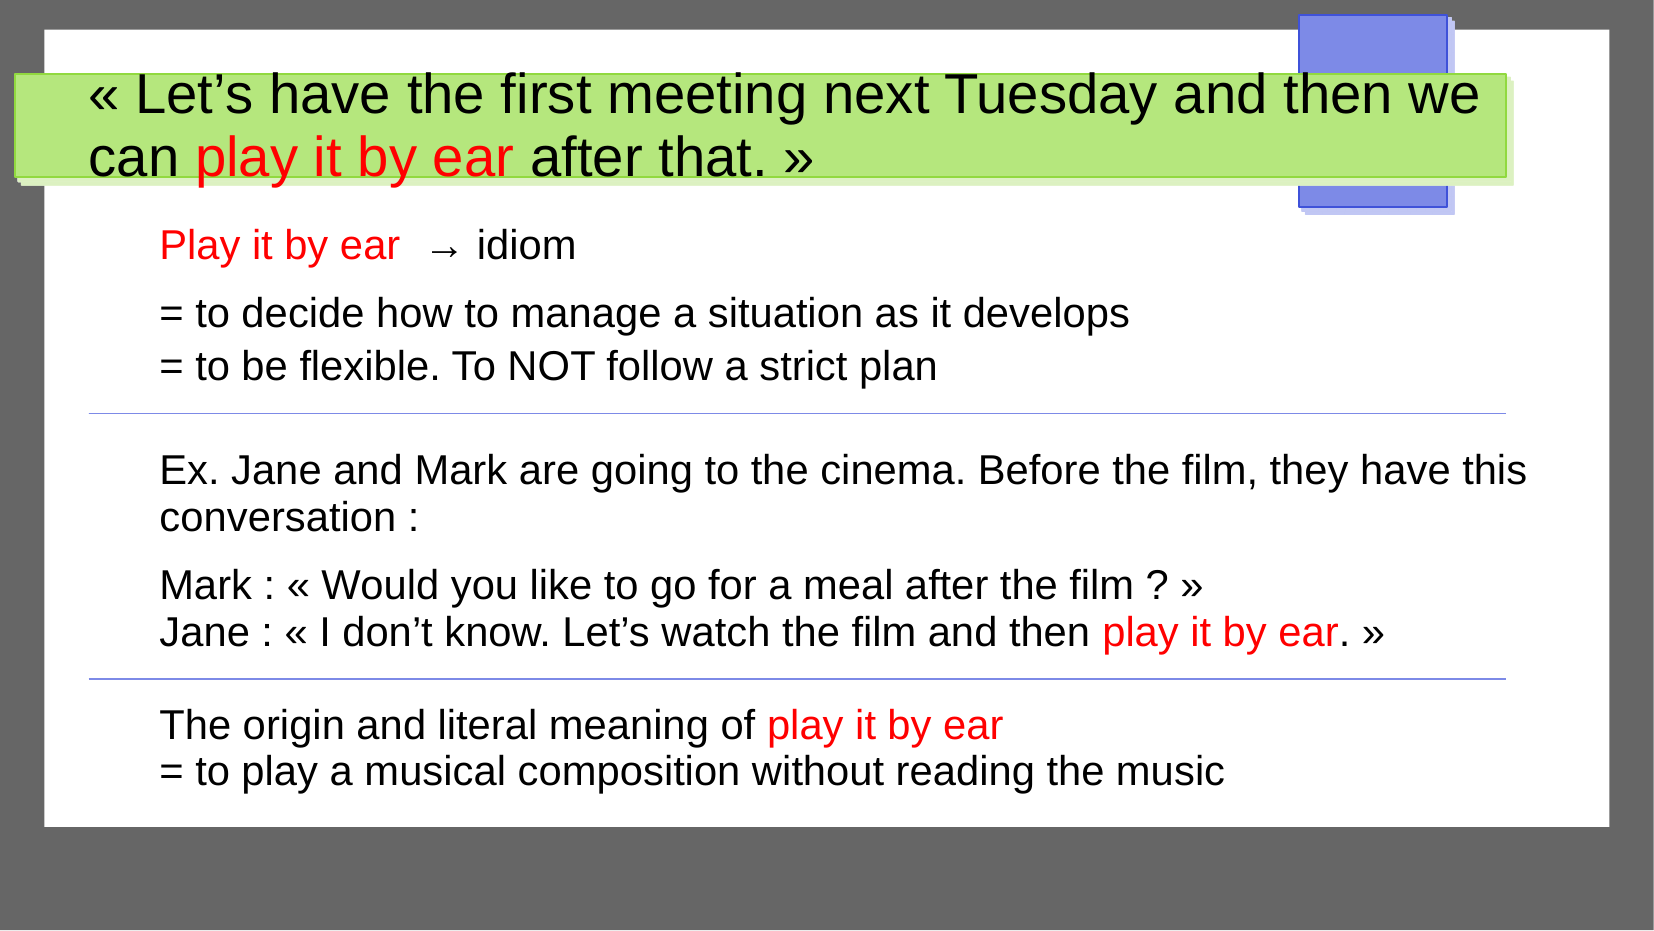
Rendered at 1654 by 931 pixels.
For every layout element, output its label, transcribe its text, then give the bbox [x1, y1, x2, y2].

list Play it by ear → idiom = to decide how to manage a situation as it develops = to be flexible. To NOT follow a strict plan Ex. Jane and Mark are going to the cinema. Before the film, they have this conversation : Mark : « Would you like to go for a meal after the film ? » Jane : « I don’t know. Let’s watch the film and then play it by ear. » The origin and literal meaning of play it by ear = to play a musical composition without reading the music [88, 221, 1565, 813]
title « Let’s have the first meeting next Tuesday and then we can play it by ear after that. » [88, 62, 1506, 189]
